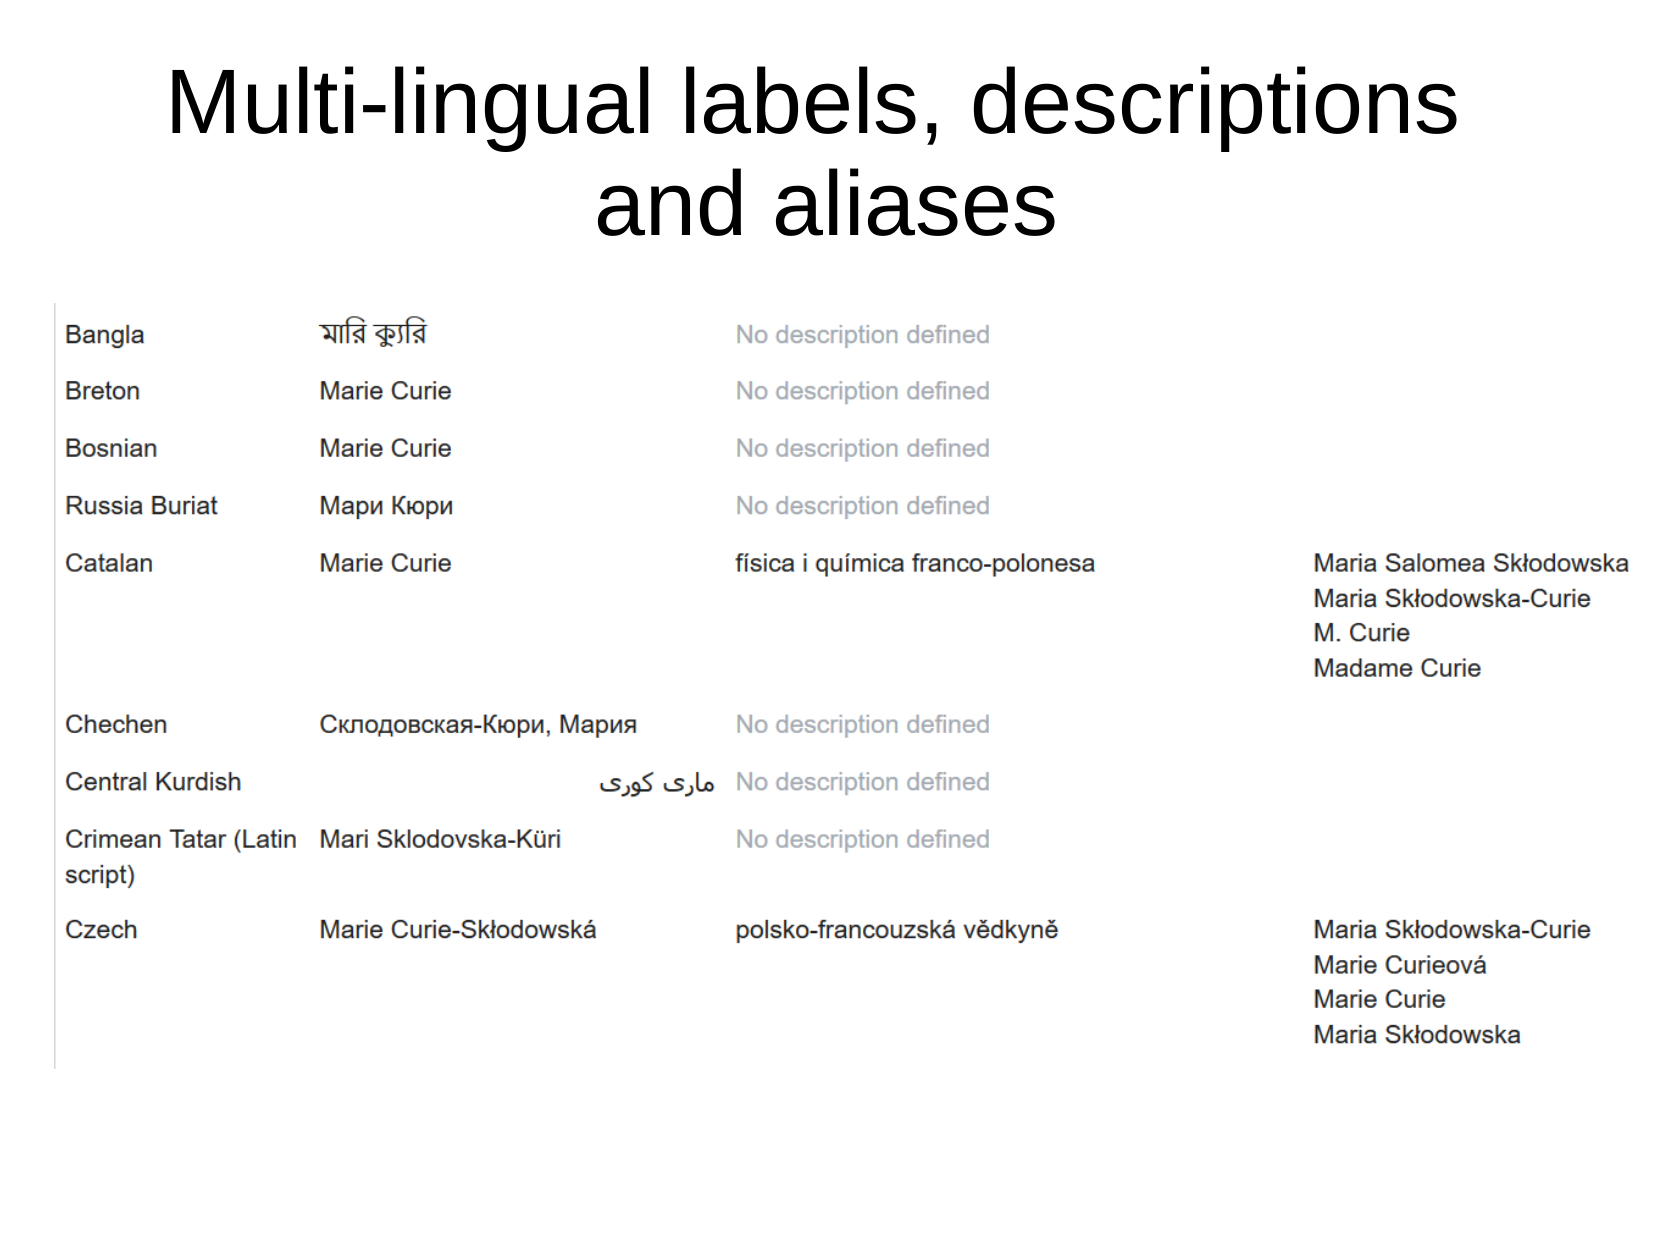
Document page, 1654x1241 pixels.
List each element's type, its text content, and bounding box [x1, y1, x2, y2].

title Multi-lingual labels, descriptions and aliases [82, 49, 1571, 257]
picture [36, 303, 1654, 1069]
